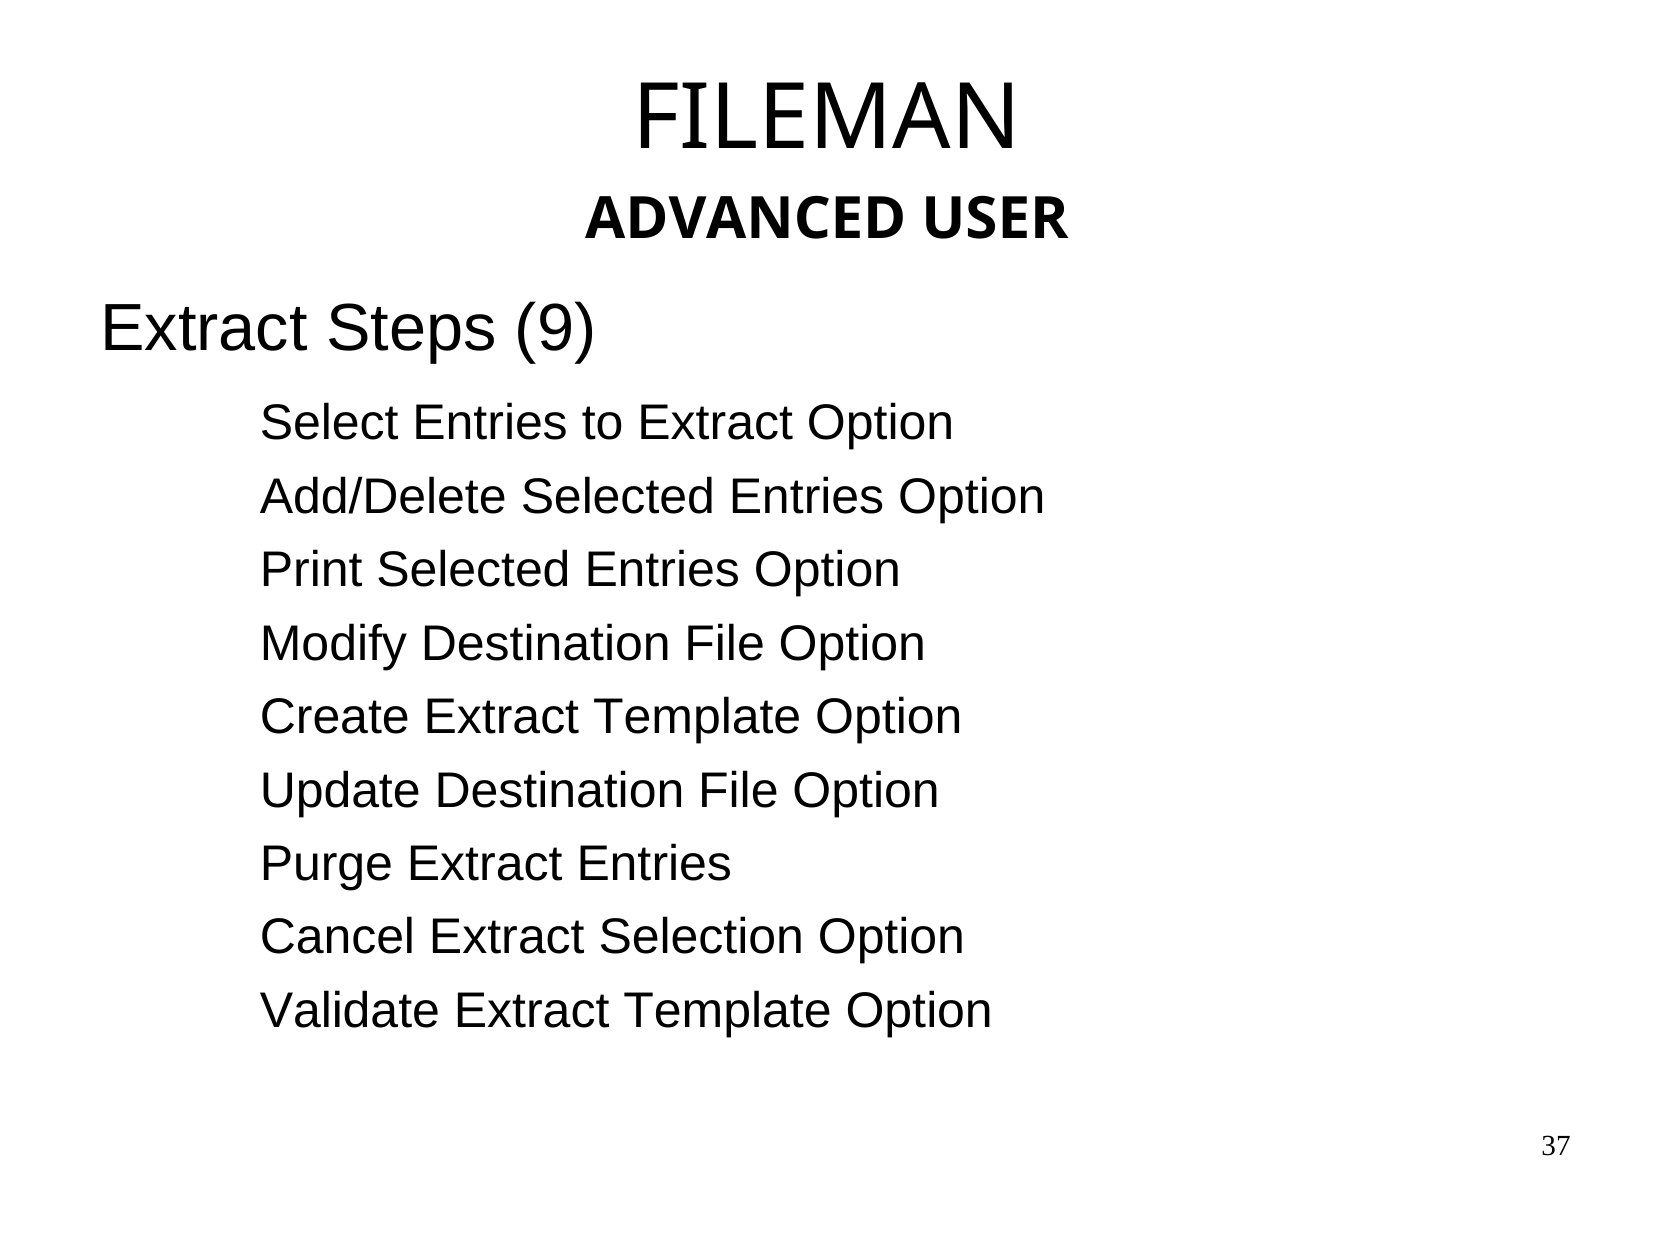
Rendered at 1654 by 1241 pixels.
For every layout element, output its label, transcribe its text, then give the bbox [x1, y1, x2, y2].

list Extract Steps (9) Select Entries to Extract Option Add/Delete Selected Entries Option Print Selected Entries Option Modify Destination File Option Create Extract Template Option Update Destination File Option Purge Extract Entries Cancel Extract Selection Option Validate Extract Template Option [82, 290, 1571, 1094]
title FILEMAN ADVANCED USER [82, 47, 1571, 259]
